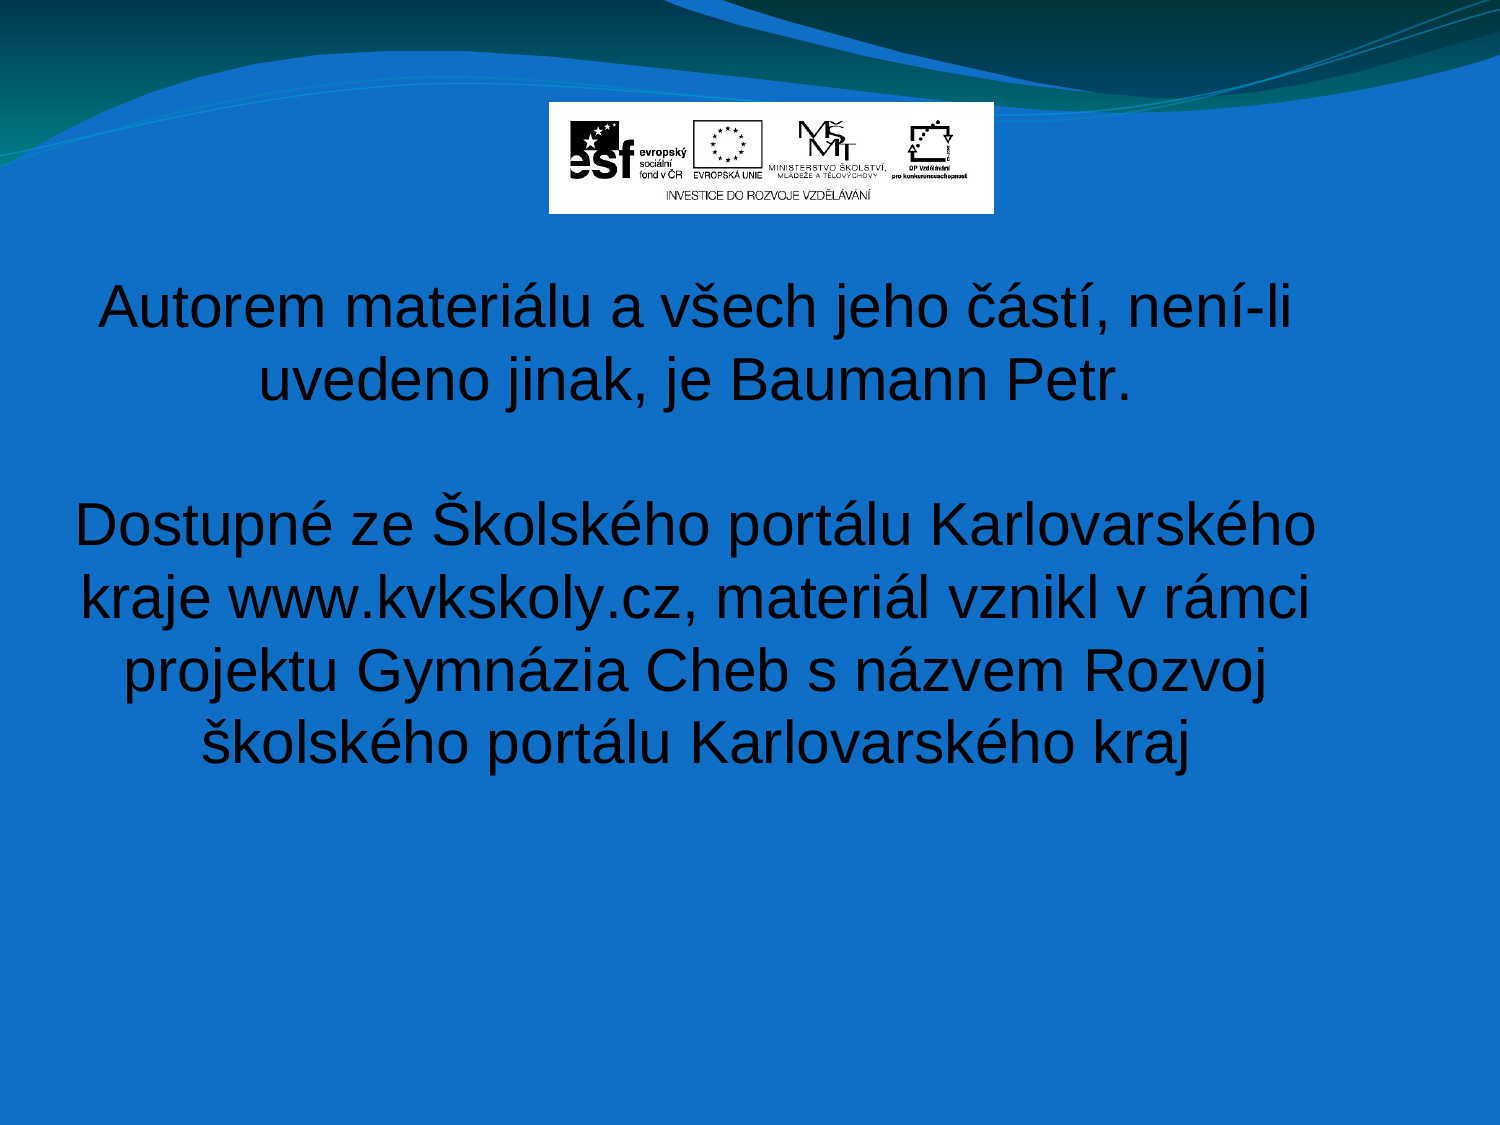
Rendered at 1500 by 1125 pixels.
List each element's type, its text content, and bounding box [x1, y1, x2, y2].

text_box Autorem materiálu a všech jeho částí, není-li uvedeno jinak, je Baumann Petr. Dostupné ze Školského portálu Karlovarského kraje www.kvkskoly.cz, materiál vznikl v rámci projektu Gymnázia Cheb s názvem Rozvoj školského portálu Karlovarského kraj [74, 263, 1425, 1006]
picture [549, 101, 994, 214]
